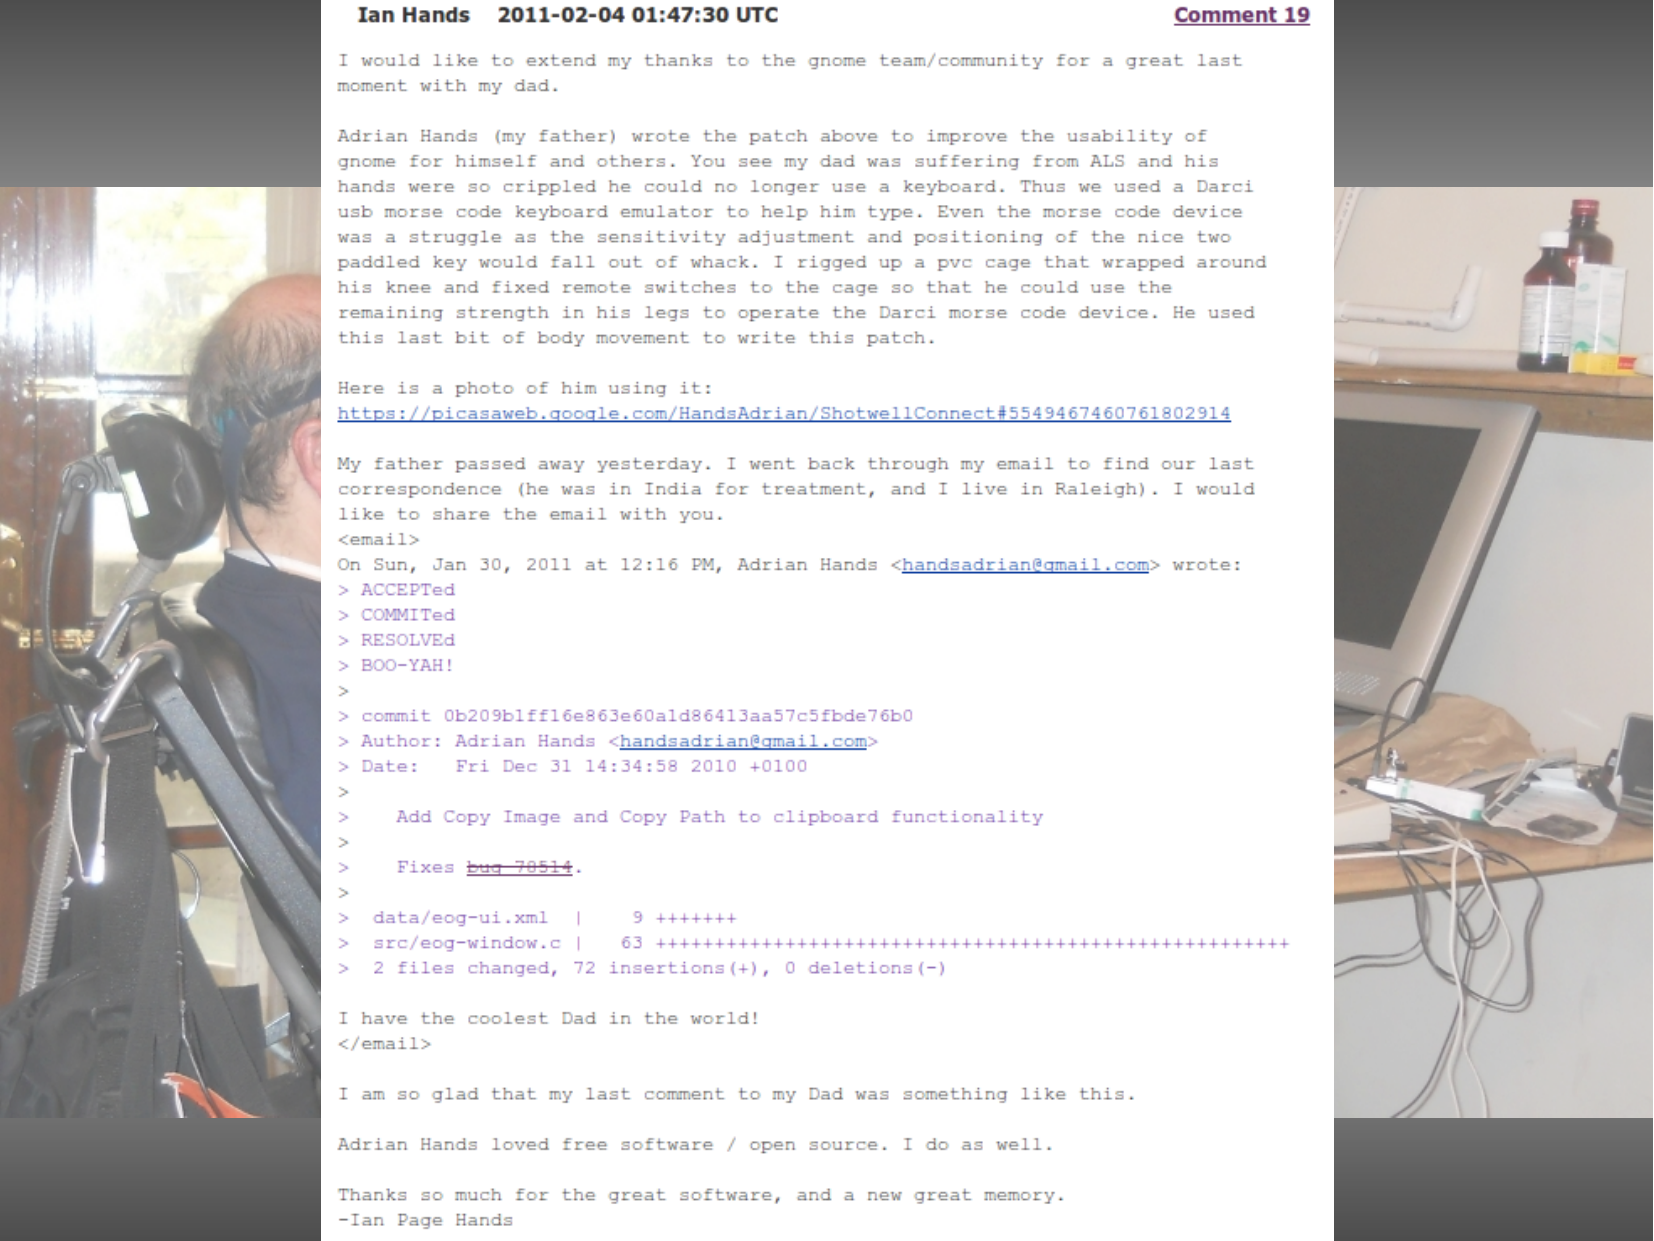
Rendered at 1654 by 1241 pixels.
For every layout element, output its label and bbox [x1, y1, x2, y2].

text_box [0, 0, 321, 1241]
picture [321, 0, 1334, 1241]
text_box [1334, 0, 1653, 1241]
